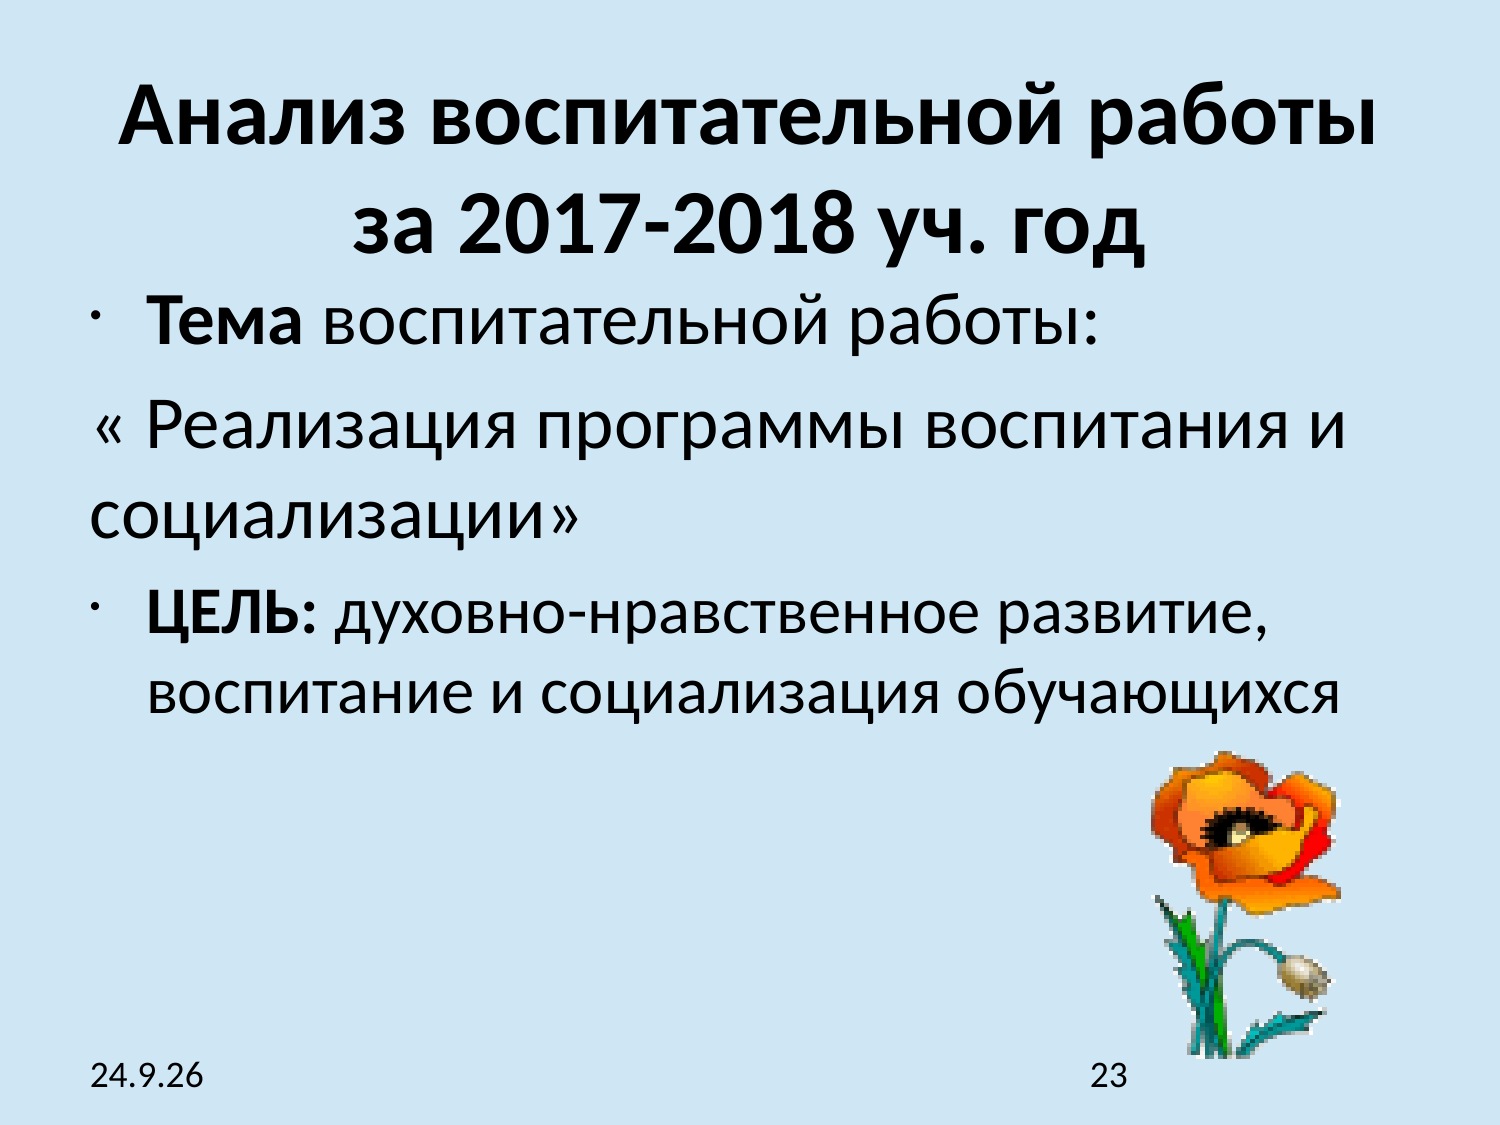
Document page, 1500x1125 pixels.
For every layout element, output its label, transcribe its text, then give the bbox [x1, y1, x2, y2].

slide_number <номер> [1074, 1042, 1425, 1103]
slide_number 29.4.19 [75, 1042, 425, 1103]
title Анализ воспитательной работы за 2017-2018 уч. год [75, 45, 1425, 233]
list Тема воспитательной работы: « Реализация программы воспитания и социализации» ЦЕЛЬ: духовно-нравственное развитие, воспитание и социализация обучающихся [75, 262, 1425, 1005]
picture [1151, 751, 1341, 1059]
